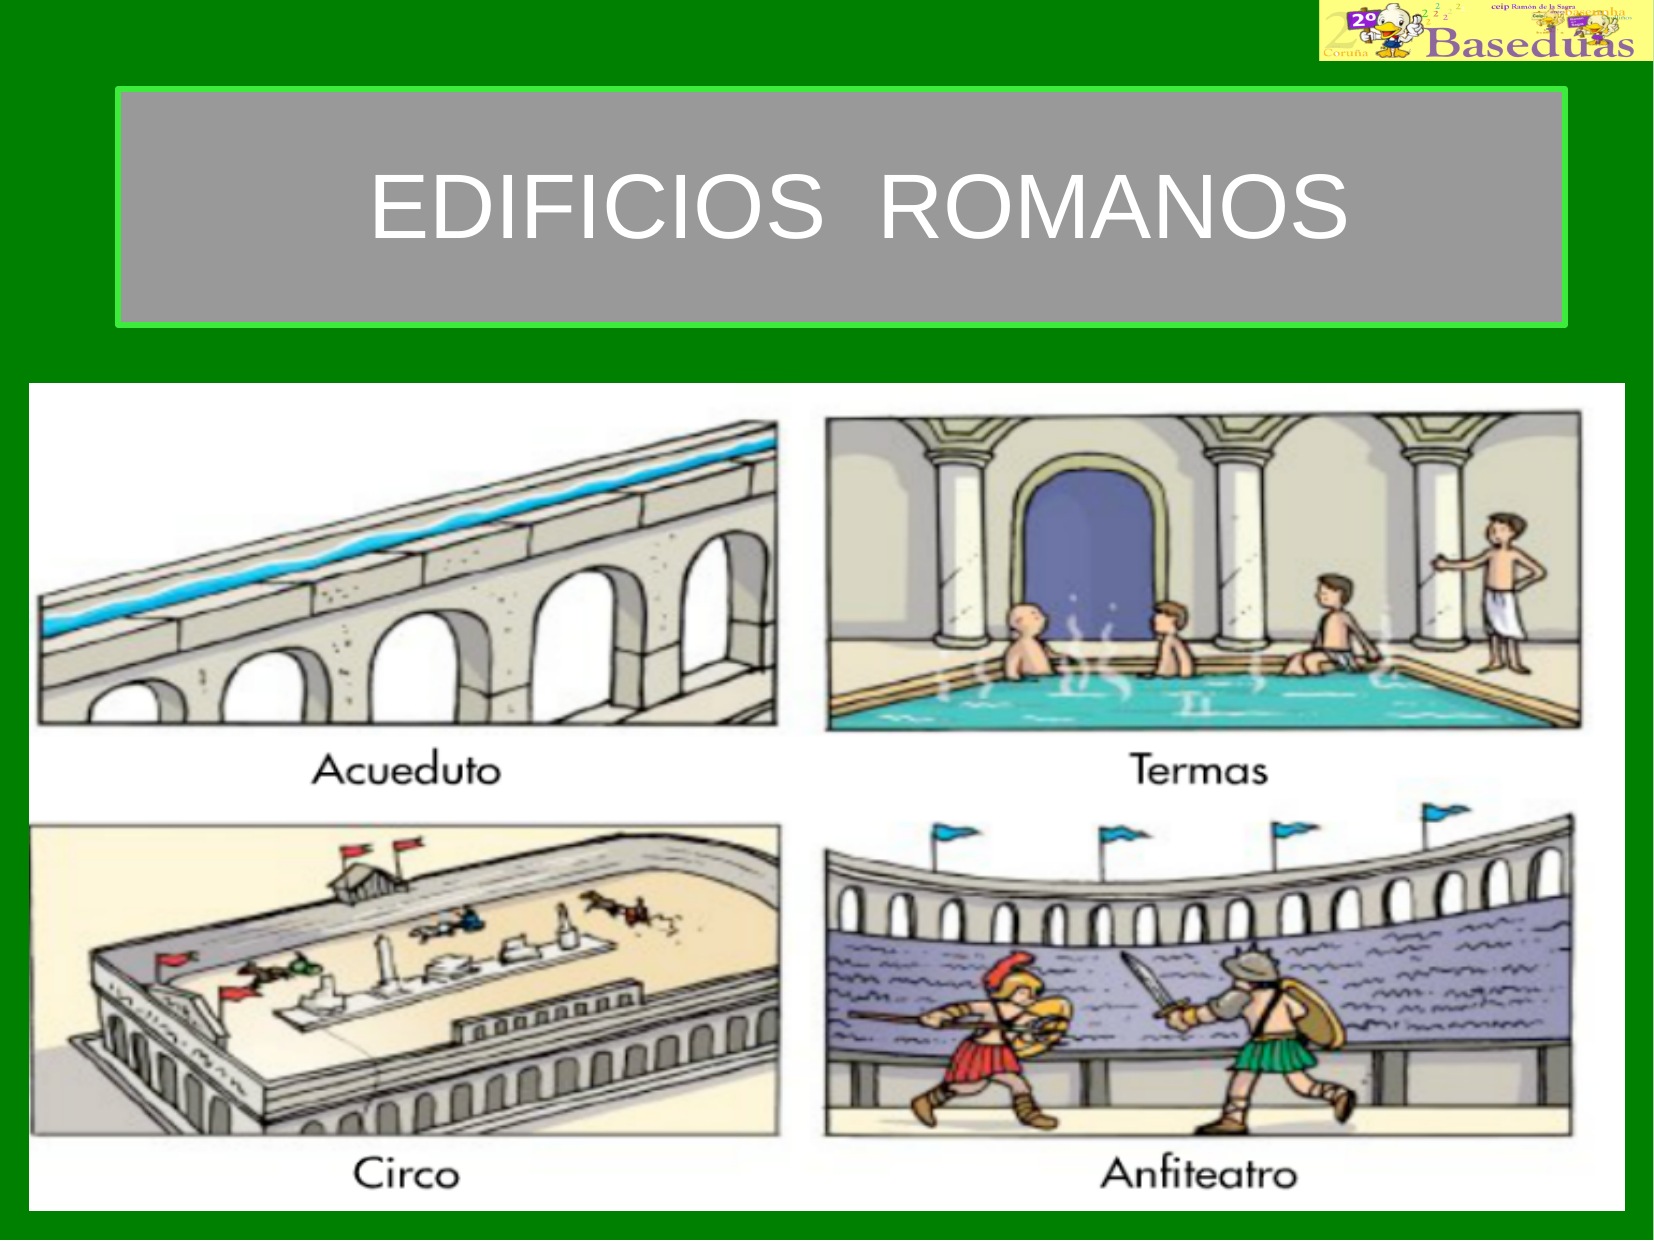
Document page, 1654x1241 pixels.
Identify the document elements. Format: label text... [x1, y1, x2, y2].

picture [1319, 0, 1654, 61]
text_box EDIFICIOS ROMANOS [118, 88, 1565, 325]
picture [29, 383, 1625, 1211]
